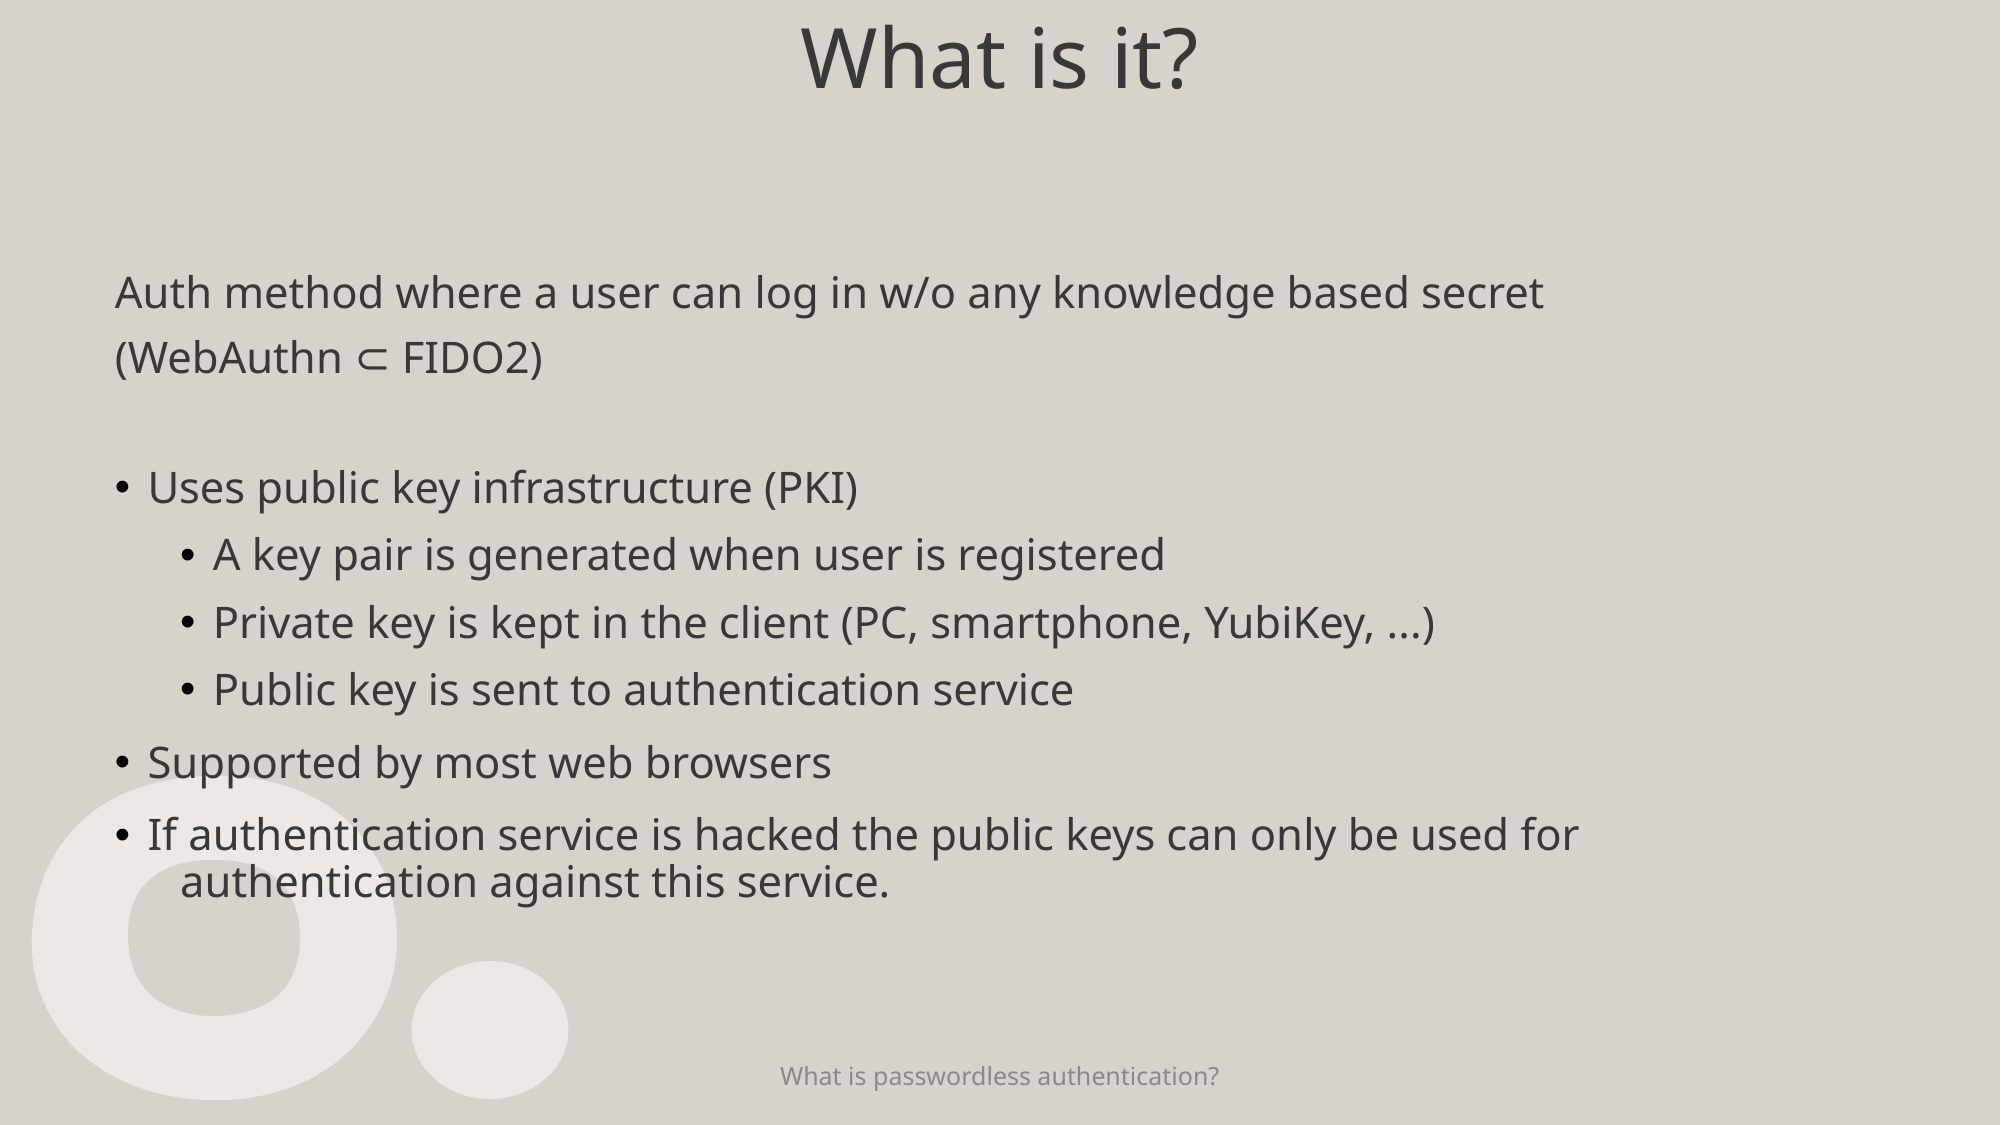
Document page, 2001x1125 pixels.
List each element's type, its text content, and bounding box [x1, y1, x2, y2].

footer What is passwordless authentication? [662, 1045, 1338, 1105]
list Auth method where a user can log in w/o any knowledge based secret (WebAuthn ⊂ FIDO2) Uses public key infrastructure (PKI) A key pair is generated when user is registered Private key is kept in the client (PC, smartphone, YubiKey, ...) Public key is sent to authentication service Supported by most web browsers If authentication service is hacked the public keys can only be used for authentication against this service. [99, 263, 1900, 916]
title What is it? [0, 5, 2000, 119]
